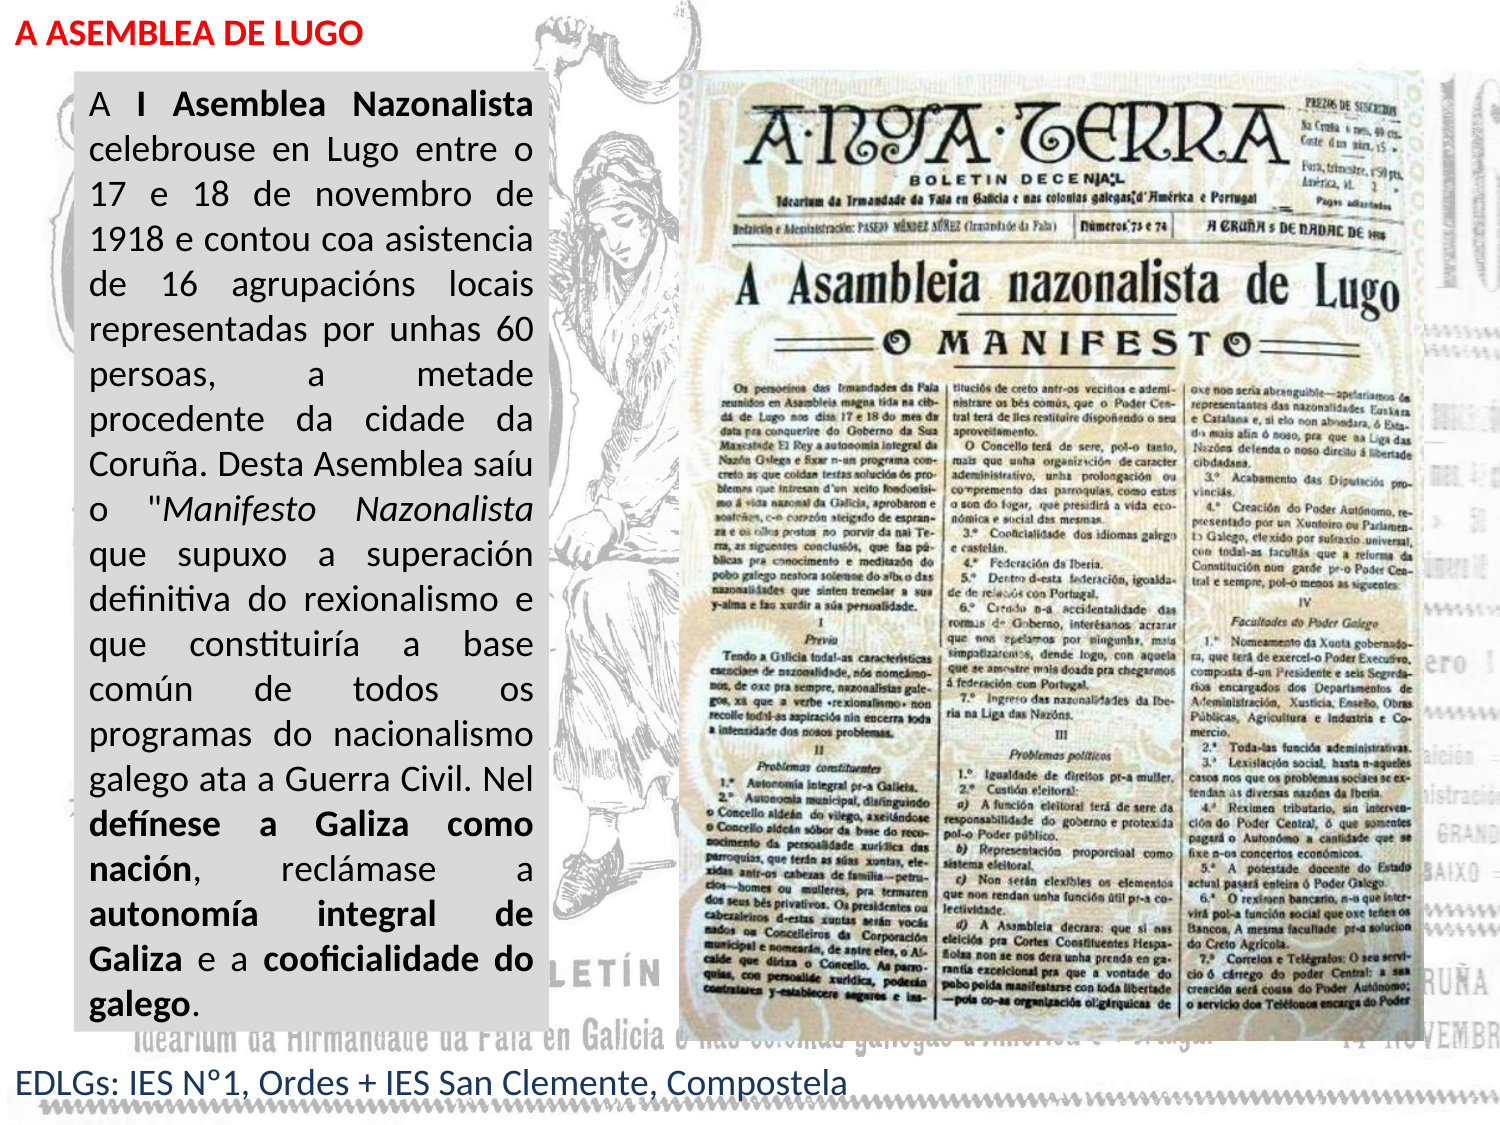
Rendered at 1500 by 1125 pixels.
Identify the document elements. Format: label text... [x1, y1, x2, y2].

text_box A I Asemblea Nazonalista celebrouse en Lugo entre o 17 e 18 de novembro de 1918 e contou coa asistencia de 16 agrupacións locais representadas por unhas 60 persoas, a metade procedente da cidade da Coruña. Desta Asemblea saíu o "Manifesto Nazonalista que supuxo a superación definitiva do rexionalismo e que constituiría a base común de todos os programas do nacionalismo galego ata a Guerra Civil. Nel defínese a Galiza como nación, reclámase a autonomía integral de Galiza e a cooficialidade do galego. [73, 71, 550, 1032]
text_box EDLGs: IES Nº1, Ordes + IES San Clemente, Compostela [0, 1050, 926, 1111]
text_box A ASEMBLEA DE LUGO [0, 0, 501, 61]
picture [7, 0, 1500, 1125]
